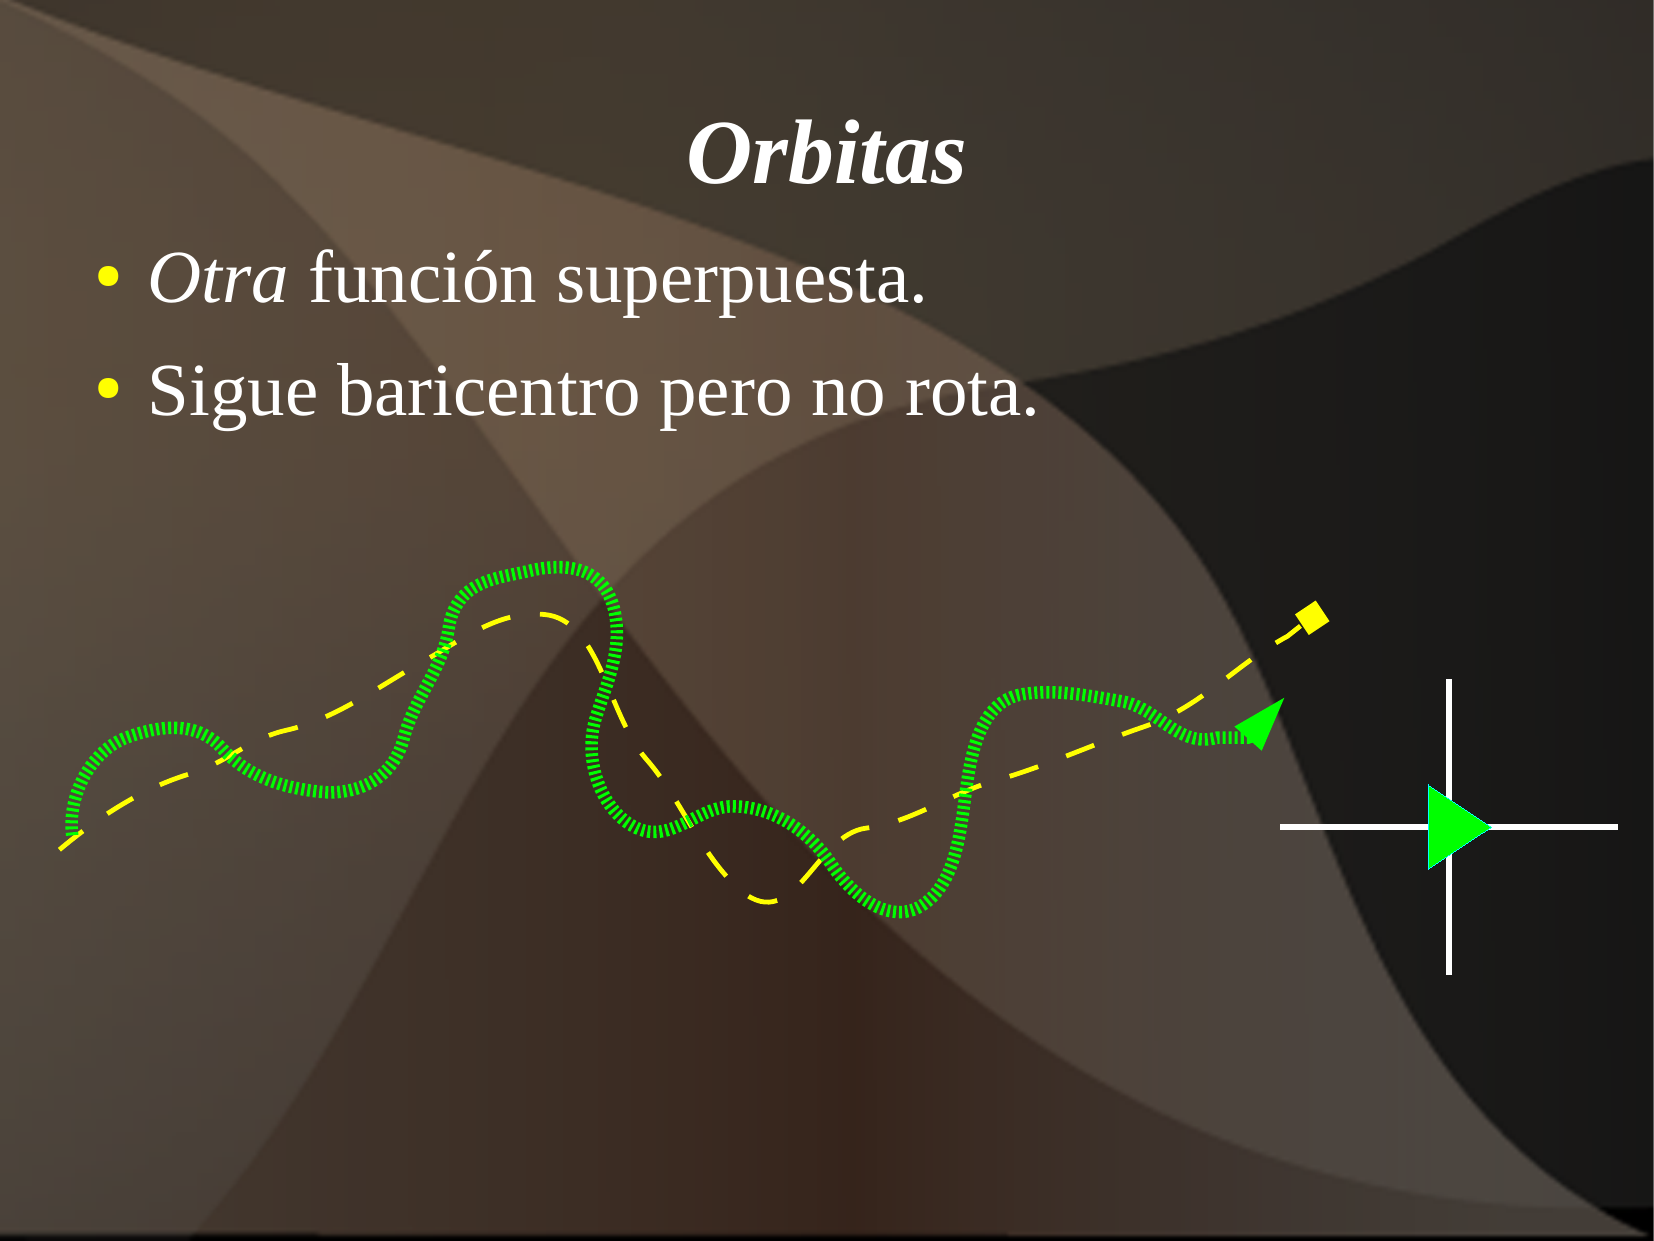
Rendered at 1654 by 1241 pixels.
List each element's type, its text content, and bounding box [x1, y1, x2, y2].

picture [0, 0, 1654, 1241]
list Otra función superpuesta. Sigue baricentro pero no rota. [76, 236, 1566, 1055]
text_box [1428, 784, 1492, 870]
title Orbitas [82, 49, 1571, 257]
